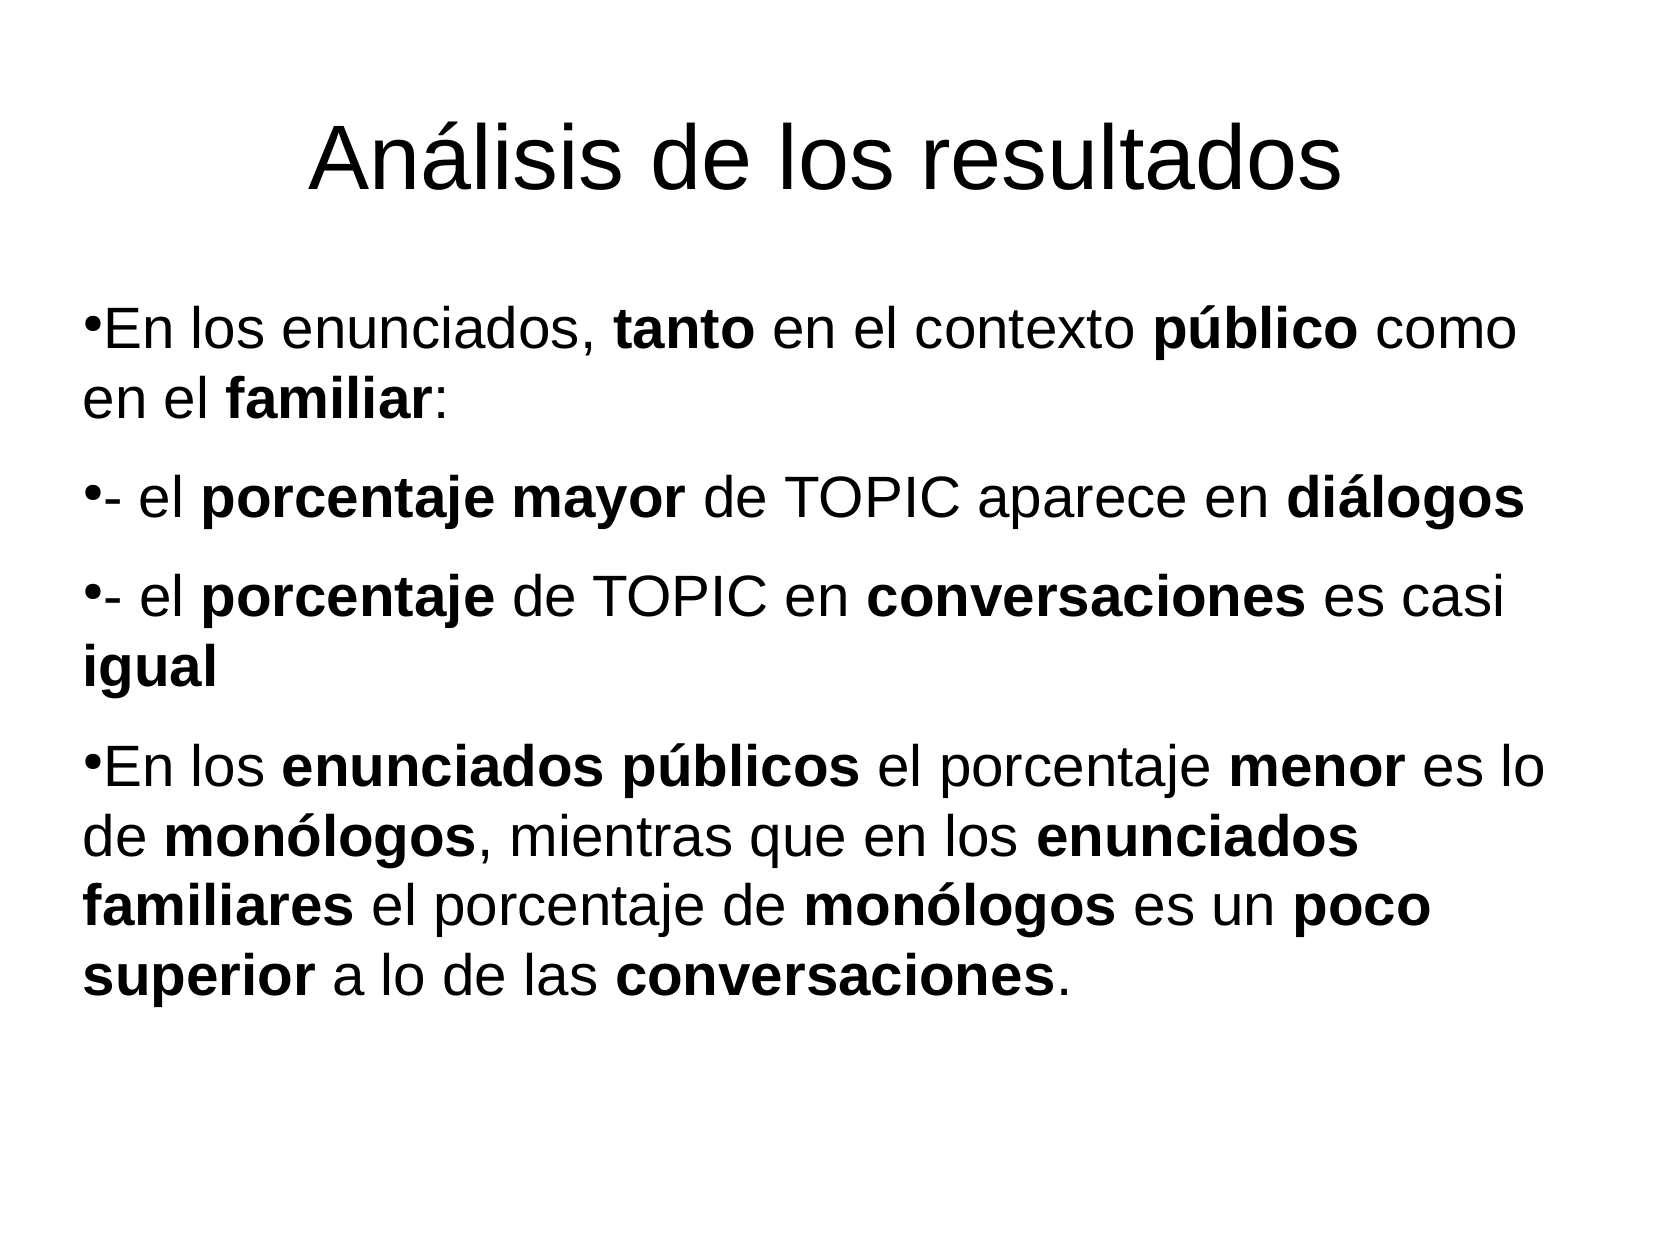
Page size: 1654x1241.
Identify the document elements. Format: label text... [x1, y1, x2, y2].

title Análisis de los resultados [82, 49, 1571, 257]
list En los enunciados, tanto en el contexto público como en el familiar: - el porcentaje mayor de TOPIC aparece en diálogos - el porcentaje de TOPIC en conversaciones es casi igual En los enunciados públicos el porcentaje menor es lo de monólogos, mientras que en los enunciados familiares el porcentaje de monólogos es un poco superior a lo de las conversaciones. [82, 290, 1571, 1202]
